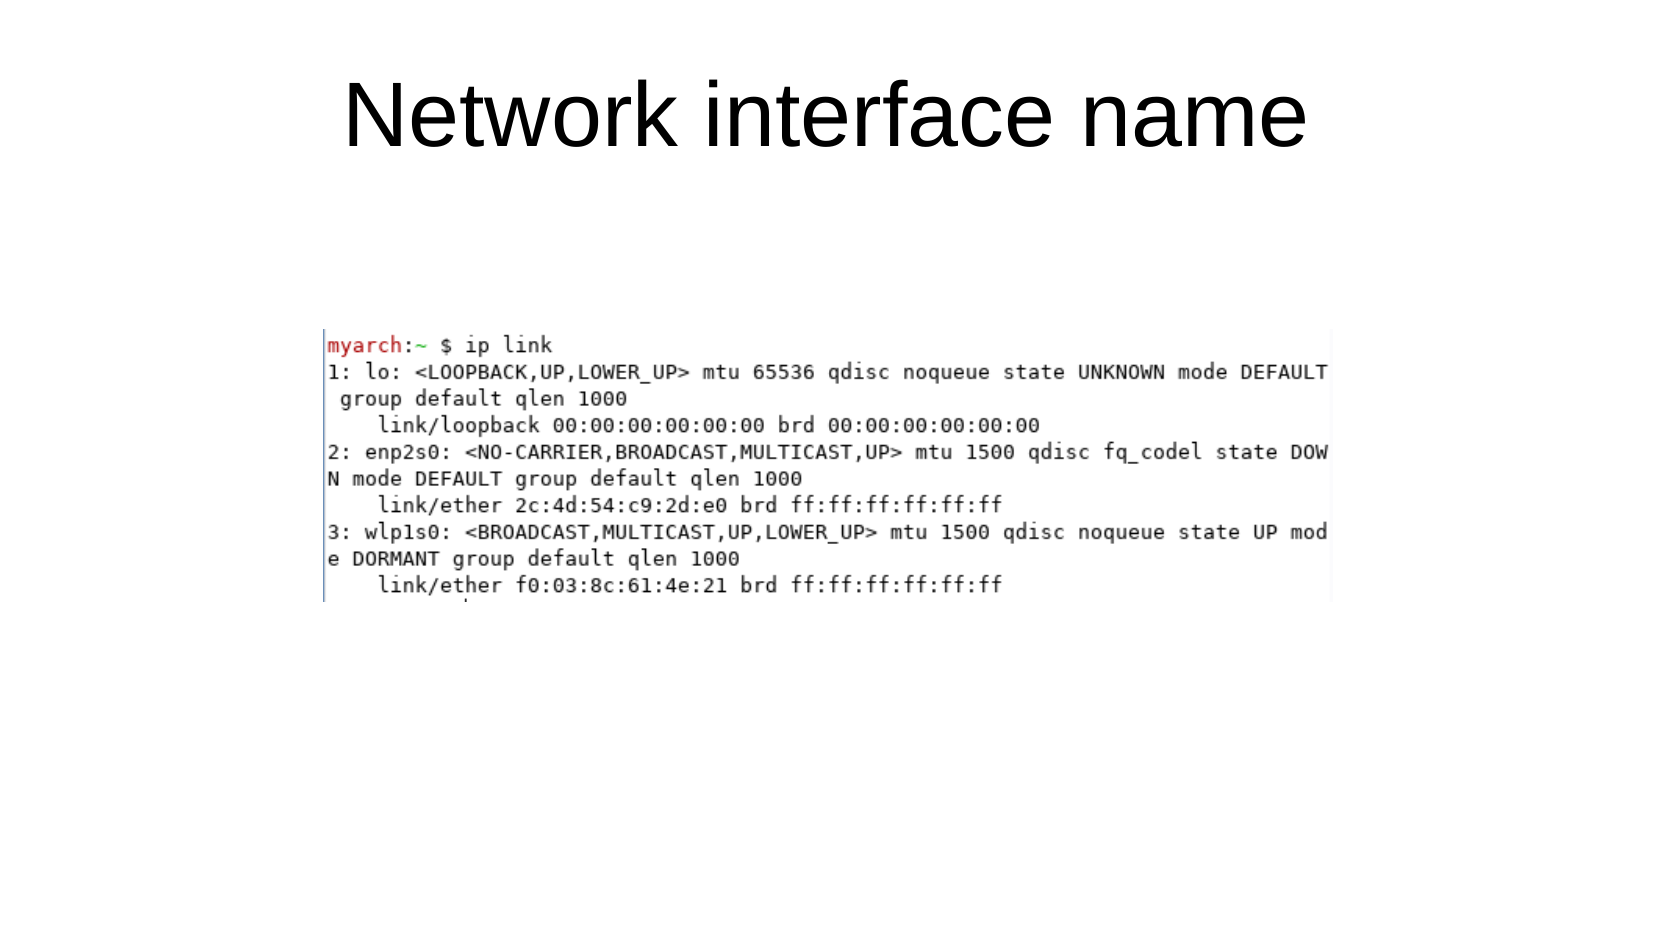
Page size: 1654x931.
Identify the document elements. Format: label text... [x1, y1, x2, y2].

picture [323, 329, 1333, 602]
title Network interface name [82, 37, 1571, 193]
